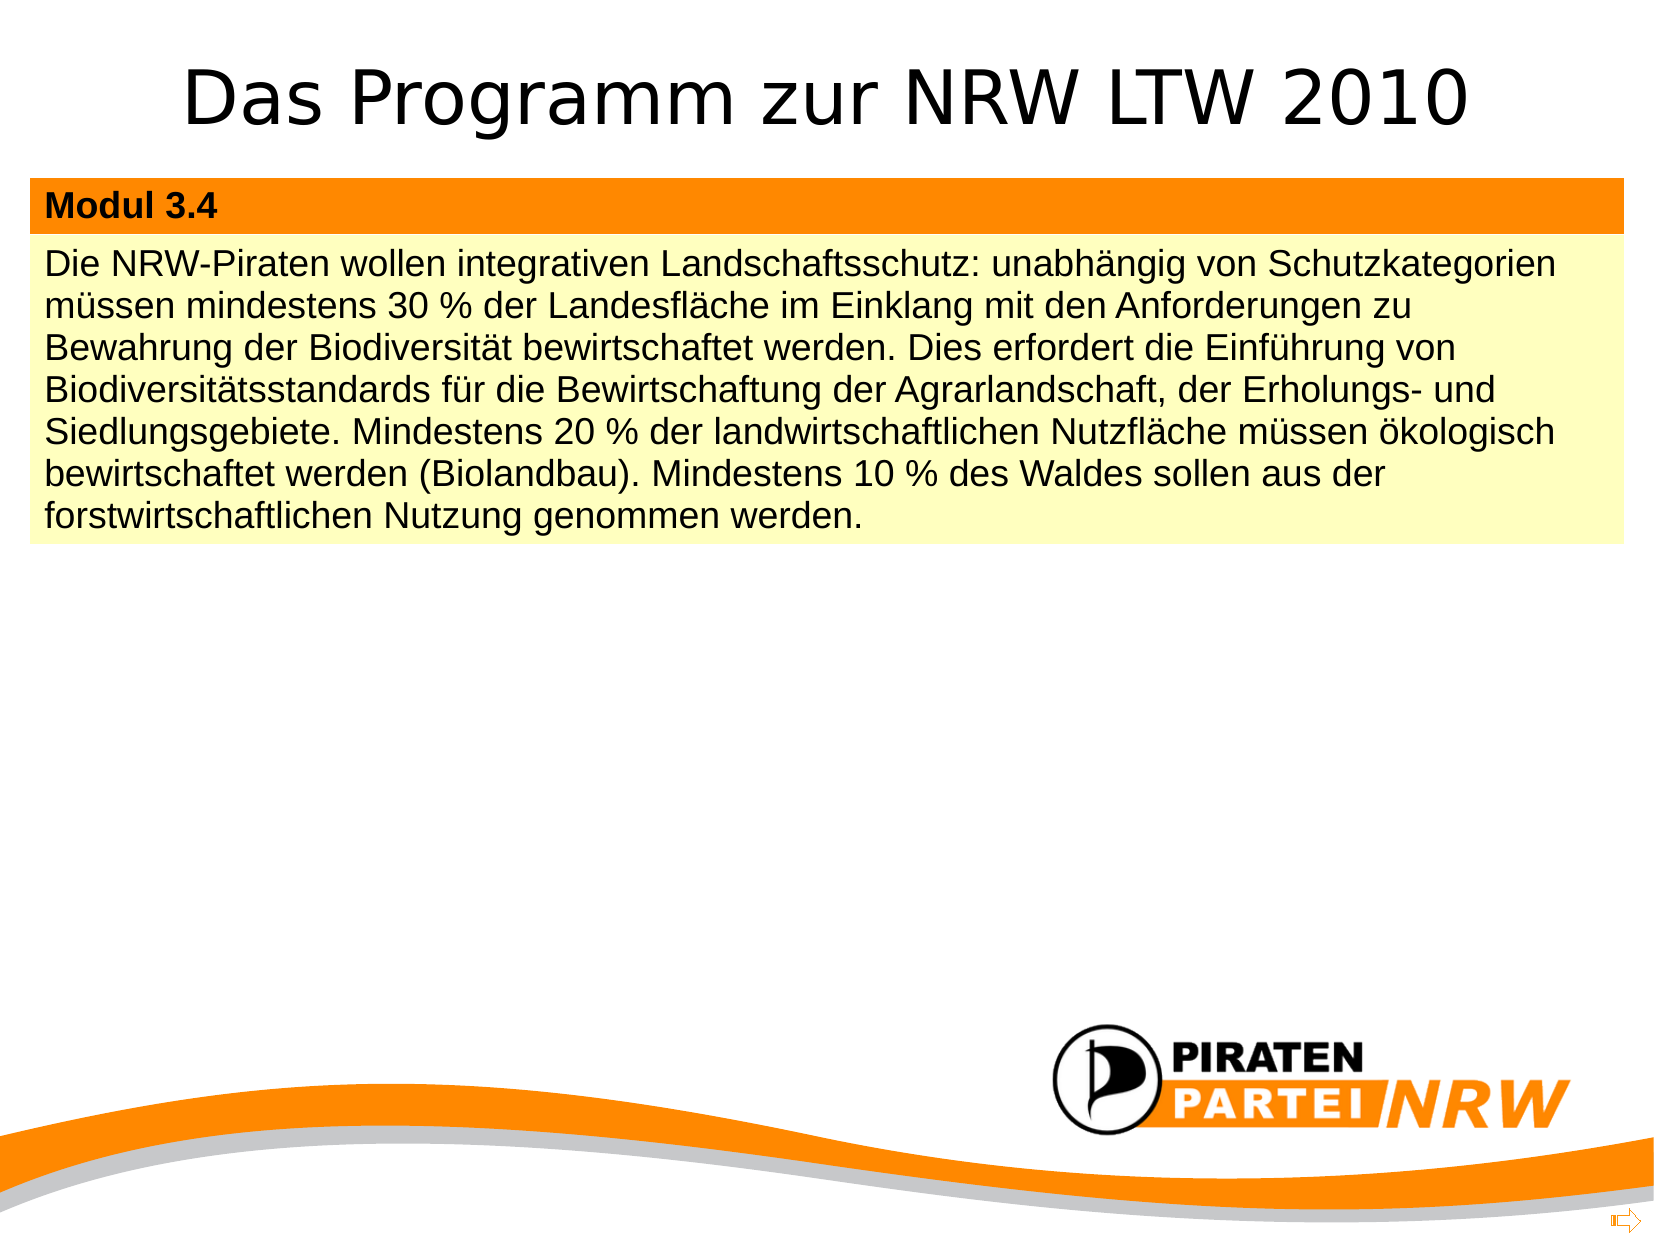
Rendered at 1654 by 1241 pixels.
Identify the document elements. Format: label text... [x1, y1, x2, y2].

picture [1045, 1021, 1579, 1140]
title Das Programm zur NRW LTW 2010 [82, 54, 1571, 143]
table_cell Die NRW-Piraten wollen integrativen Landschaftsschutz: unabhängig von Schutzkategorien müssen mindestens 30 % der Landesfläche im Einklang mit den Anforderungen zu Bewahrung der Biodiversität bewirtschaftet werden. Dies erfordert die Einführung von Biodiversitätsstandards für die Bewirtschaftung der Agrarlandschaft, der Erholungs- und Siedlungsgebiete. Mindestens 20 % der landwirtschaftlichen Nutzfläche müssen ökologisch bewirtschaftet werden (Biolandbau). Mindestens 10 % des Waldes sollen aus der forstwirtschaftlichen Nutzung genommen werden. [30, 235, 1624, 544]
table_header Modul 3.4 [30, 178, 1624, 234]
